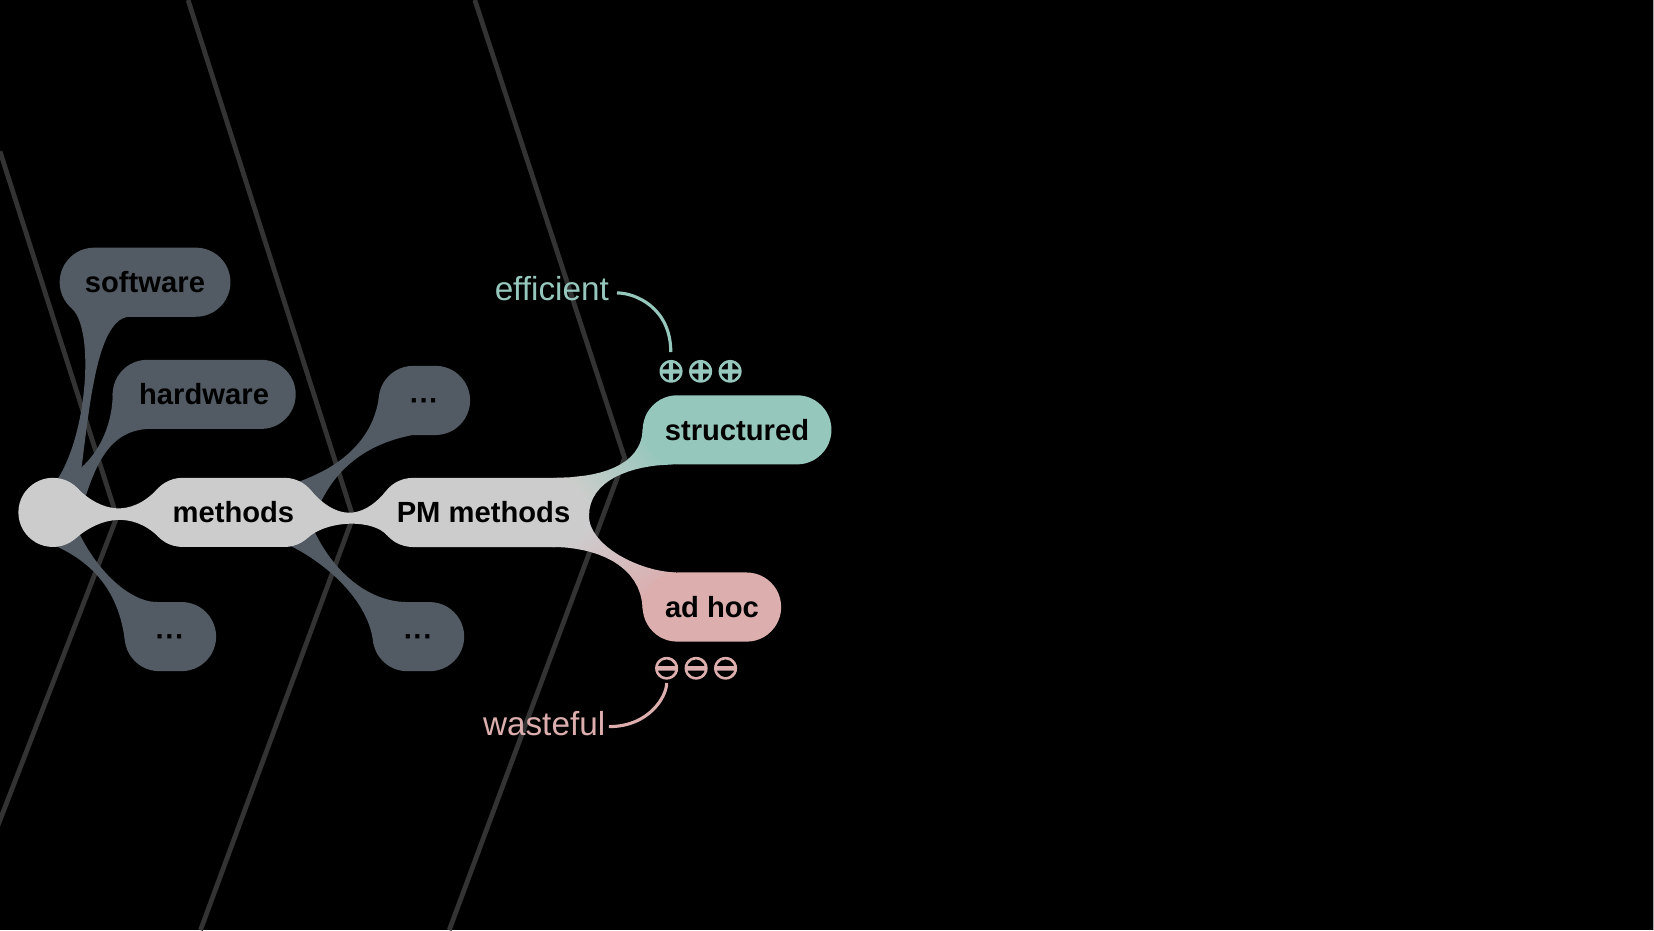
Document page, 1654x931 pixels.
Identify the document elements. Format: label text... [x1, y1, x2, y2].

text_box ··· [372, 602, 465, 672]
text_box software [59, 247, 231, 317]
text_box ··· [378, 365, 471, 436]
text_box hardware [112, 359, 296, 429]
text_box PM methods [385, 477, 590, 548]
text_box [684, 656, 708, 680]
text_box [557, 435, 672, 512]
text_box [689, 359, 713, 383]
text_box structured [642, 395, 832, 465]
text_box efficient [480, 263, 624, 316]
text_box methods [148, 477, 309, 547]
text_box ad hoc [642, 572, 782, 642]
text_box wasteful [468, 697, 620, 750]
text_box [714, 656, 738, 680]
text_box [292, 402, 413, 635]
text_box [18, 311, 158, 635]
text_box [555, 513, 671, 602]
text_box [659, 359, 683, 383]
text_box [718, 359, 742, 383]
text_box [655, 656, 679, 680]
text_box ··· [124, 602, 217, 672]
